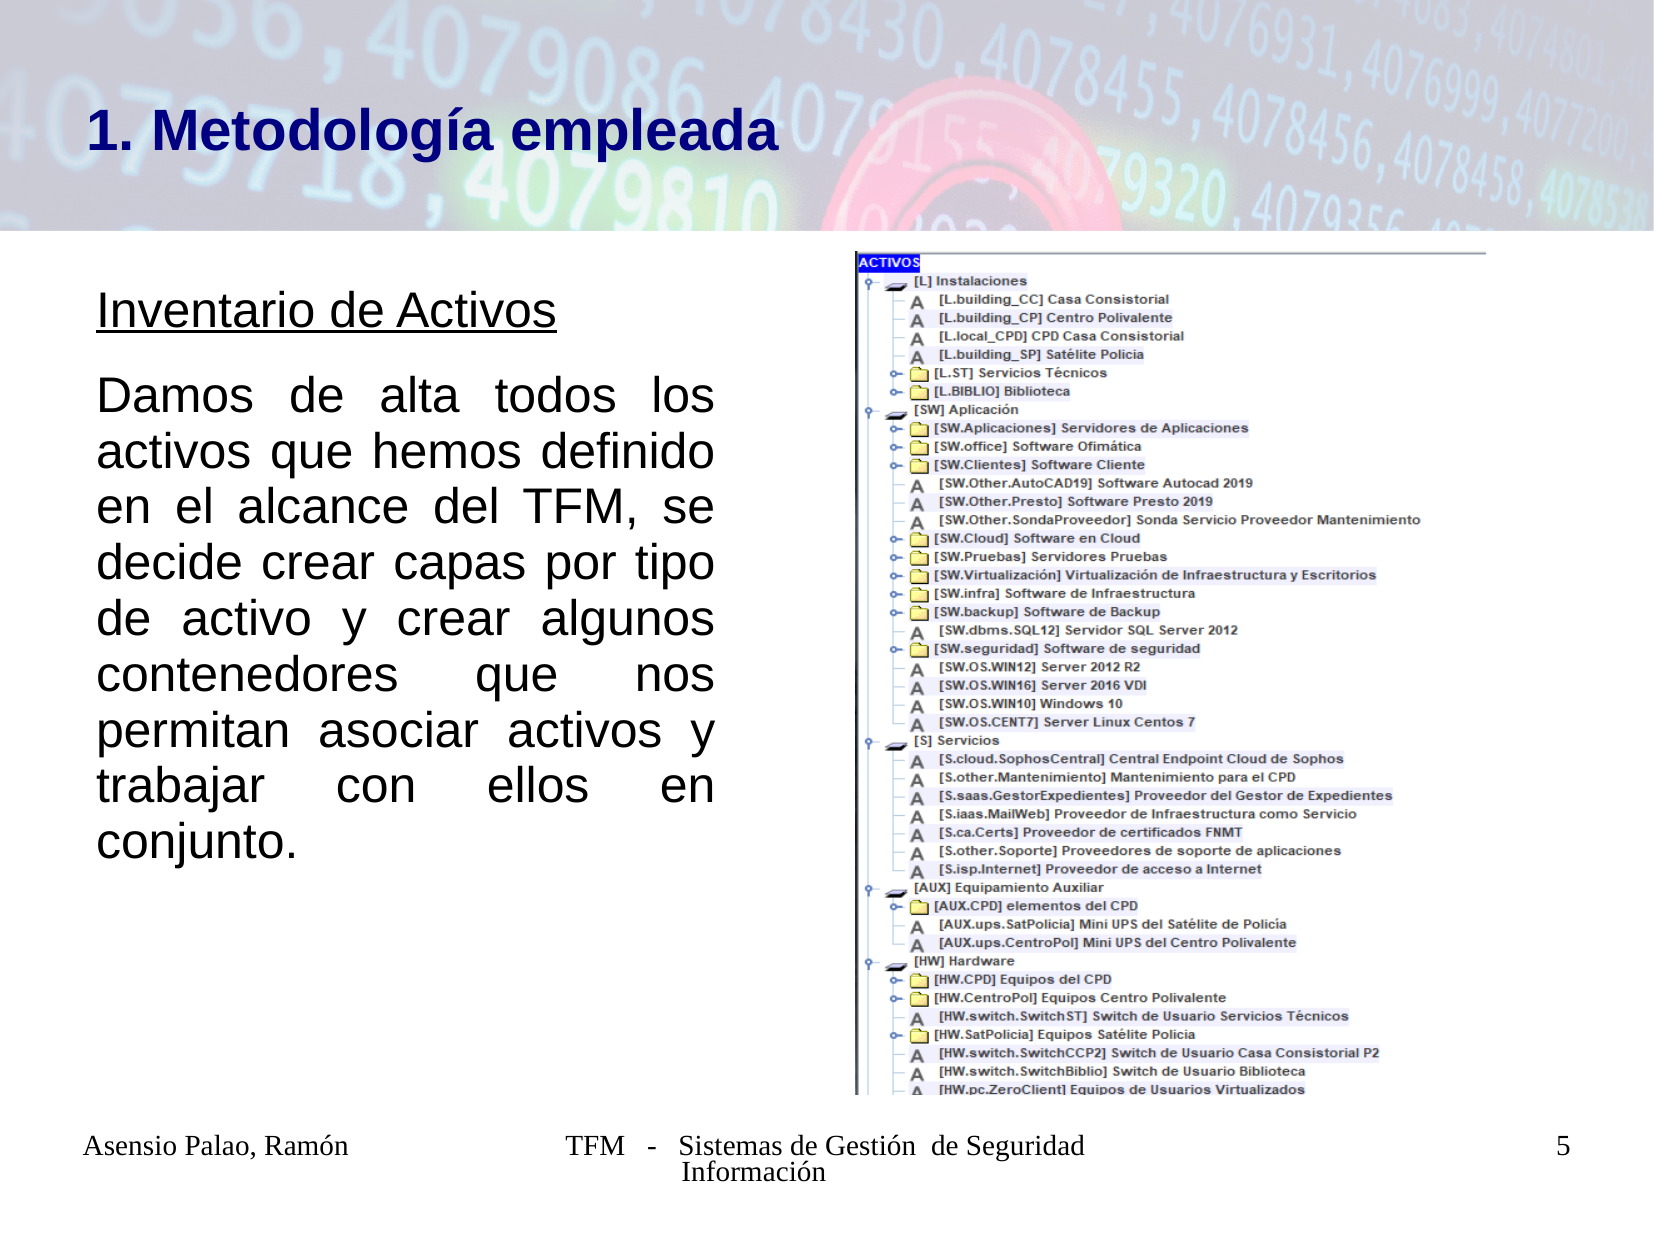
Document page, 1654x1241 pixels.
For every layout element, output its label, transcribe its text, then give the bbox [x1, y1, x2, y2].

picture [166, 1142, 173, 1154]
text_box Inventario de Activos Damos de alta todos los activos que hemos definido en el alcance del TFM, se decide crear capas por tipo de activo y crear algunos contenedores que nos permitan asociar activos y trabajar con ellos en conjunto. [81, 274, 736, 1028]
picture [1013, 1142, 1019, 1154]
picture [855, 251, 1487, 1095]
picture [0, 0, 1654, 1241]
picture [608, 1142, 616, 1150]
picture [890, 1142, 897, 1154]
picture [323, 1142, 330, 1154]
text_box 1. Metodología empleada [71, 90, 1654, 226]
picture [935, 1142, 941, 1154]
subtitle [82, 226, 1538, 1142]
picture [1074, 1142, 1080, 1154]
picture [999, 1142, 1005, 1149]
picture [1046, 1142, 1052, 1154]
picture [239, 1142, 246, 1154]
picture [794, 1142, 800, 1154]
